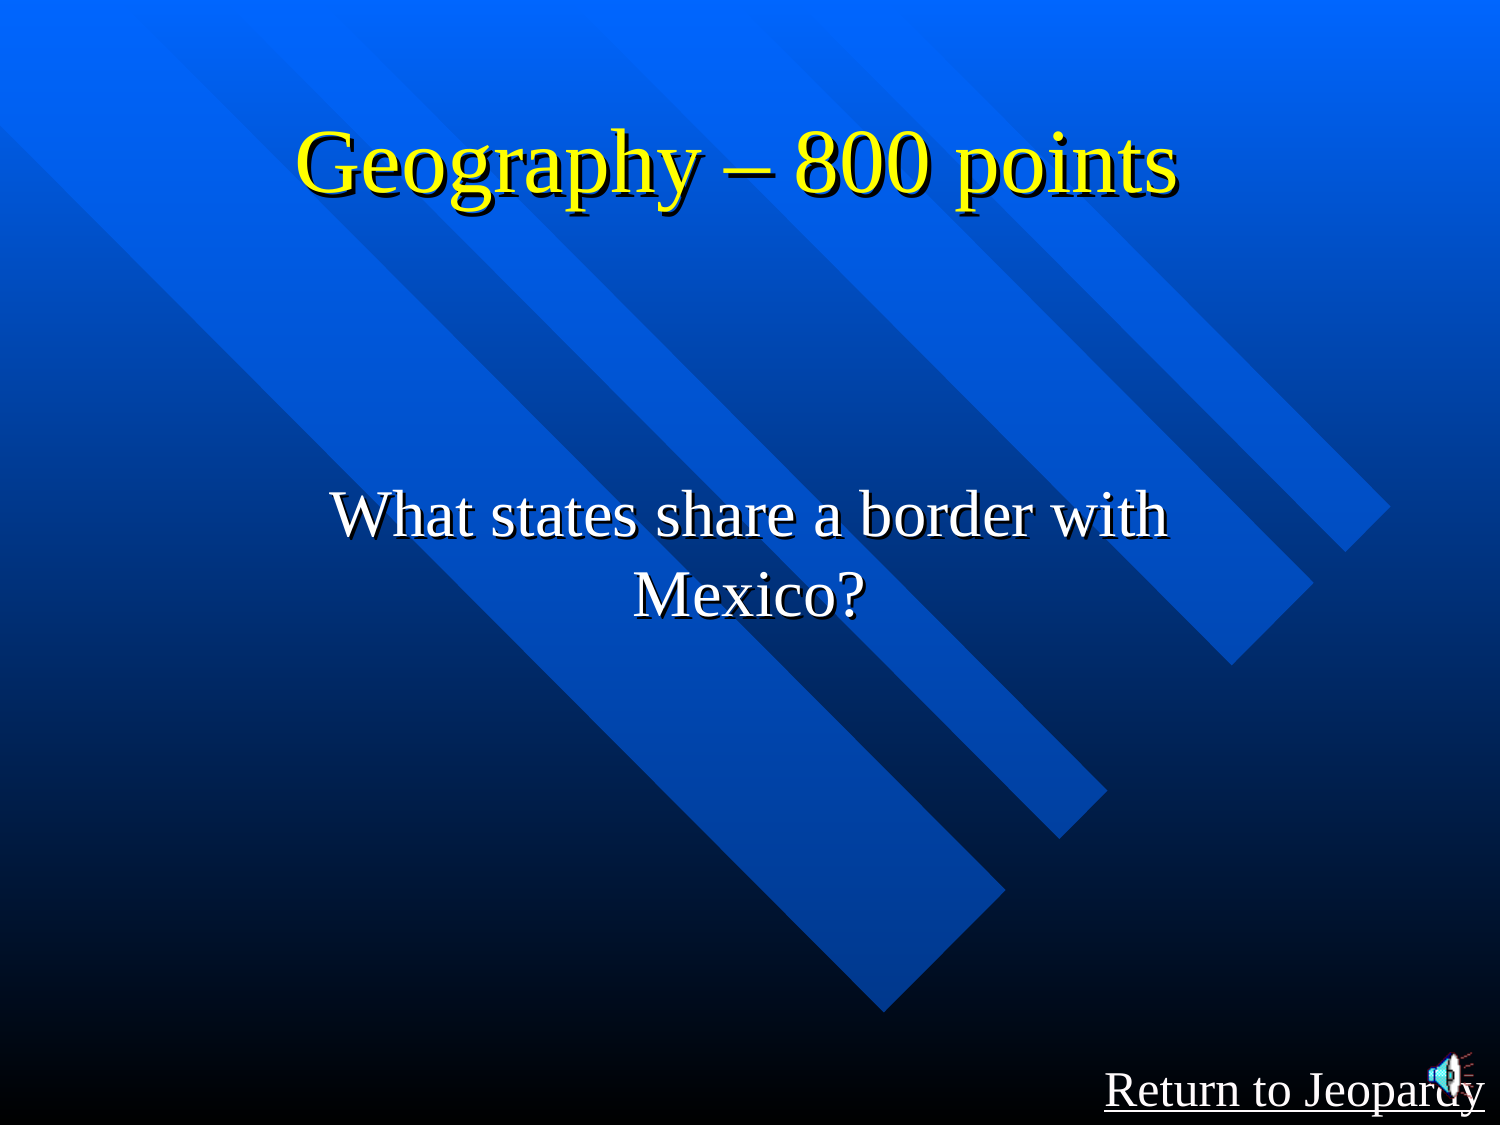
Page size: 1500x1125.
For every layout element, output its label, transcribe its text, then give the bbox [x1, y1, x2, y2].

subtitle What states share a border with Mexico? [225, 462, 1276, 751]
text_box Return to Jeopardy [1089, 1048, 1500, 1125]
title Geography – 800 points [99, 62, 1375, 250]
picture [1426, 1051, 1477, 1102]
